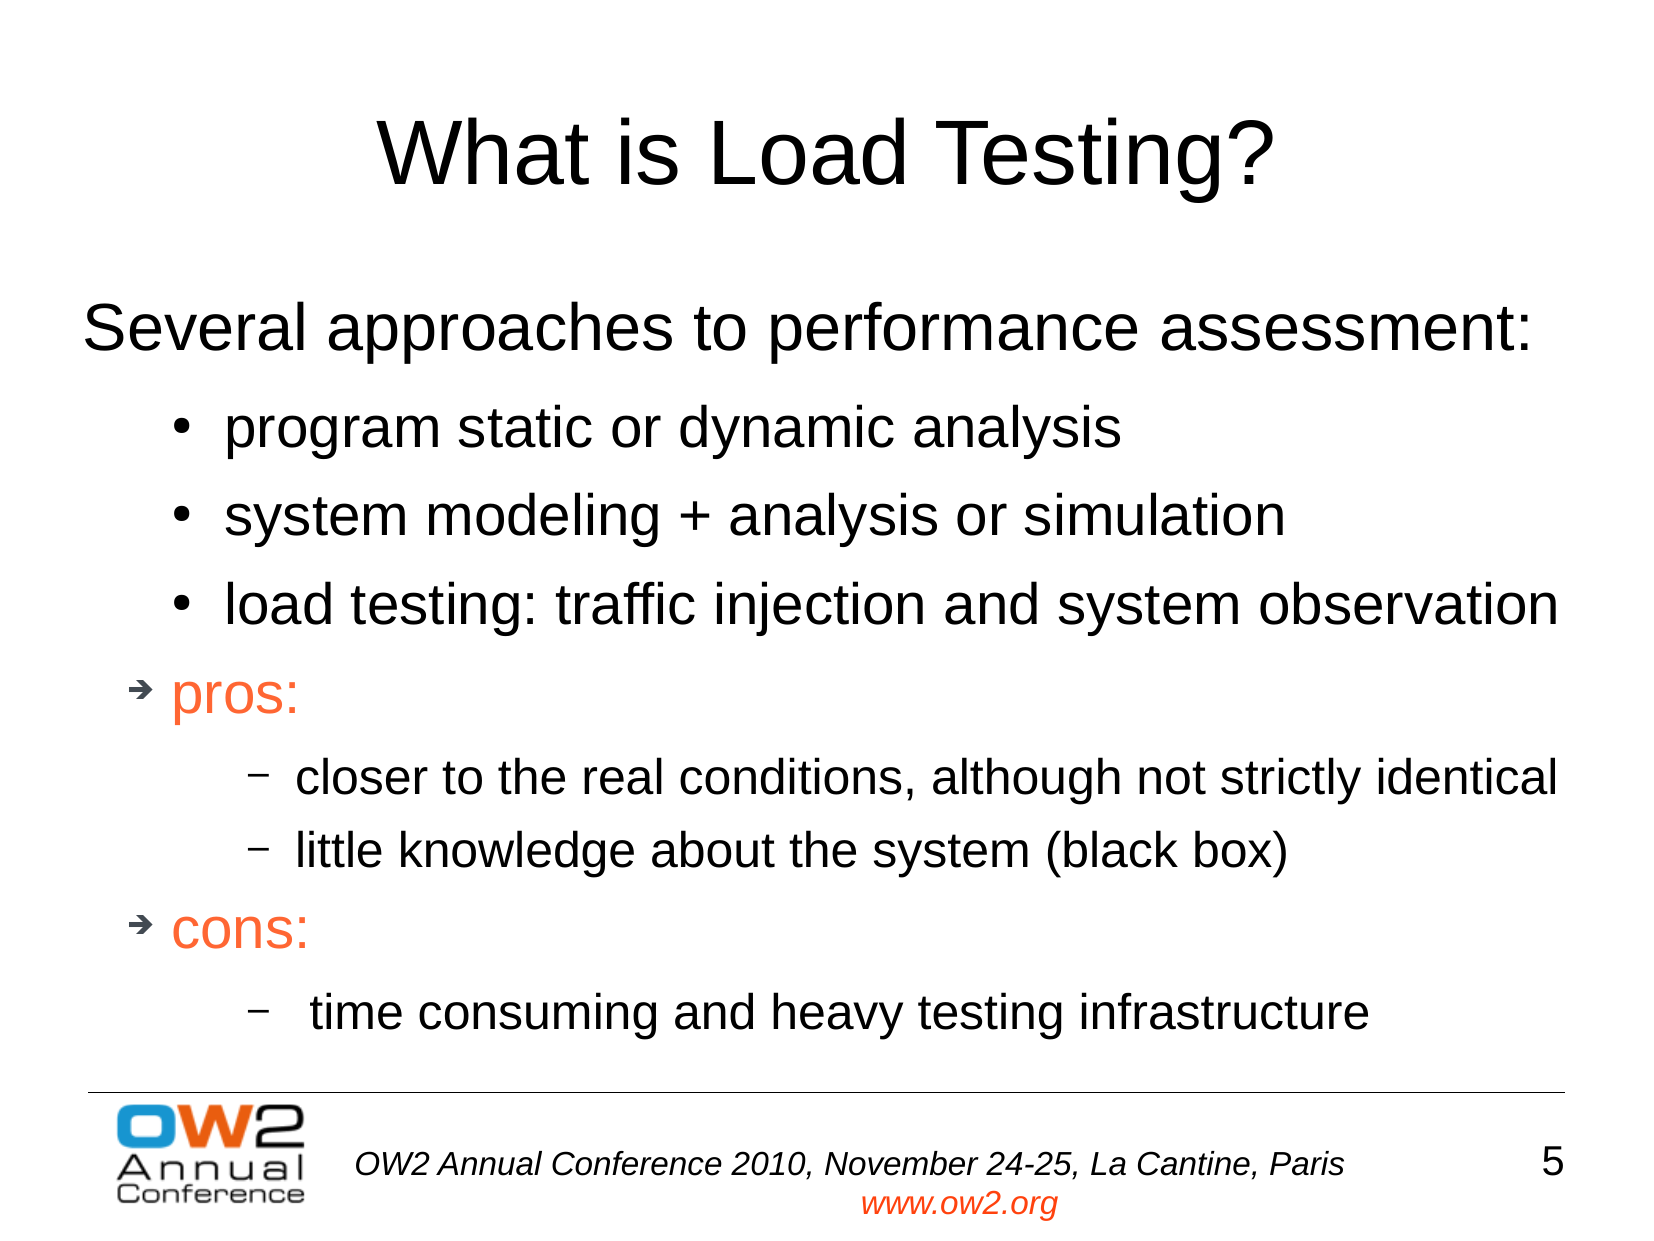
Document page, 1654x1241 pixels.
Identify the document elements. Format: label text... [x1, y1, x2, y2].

picture [88, 1109, 333, 1213]
list Several approaches to performance assessment: program static or dynamic analysis system modeling + analysis or simulation load testing: traffic injection and system observation pros: closer to the real conditions, although not strictly identical little knowledge about the system (black box) cons: time consuming and heavy testing infrastructure [82, 290, 1571, 1109]
title What is Load Testing? [82, 49, 1571, 257]
